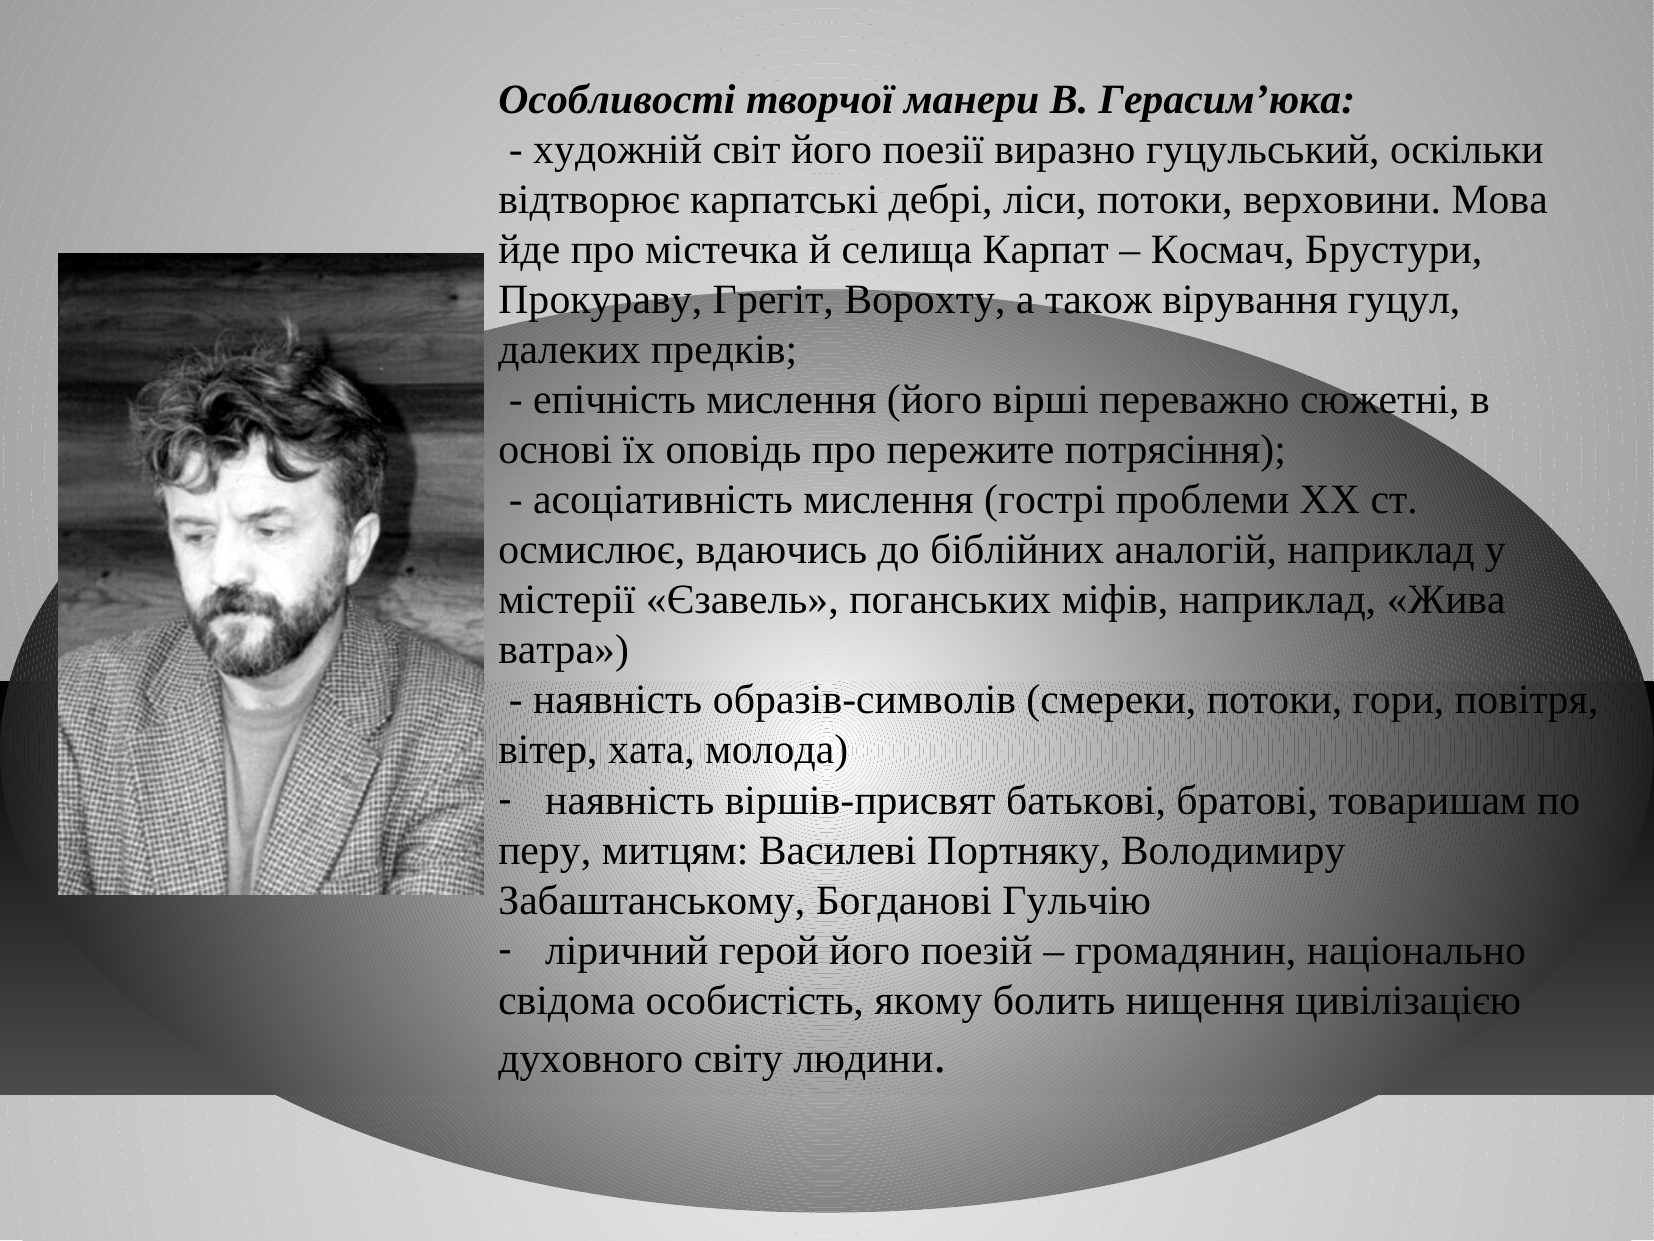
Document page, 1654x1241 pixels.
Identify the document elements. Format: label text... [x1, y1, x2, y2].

picture [58, 253, 483, 895]
text_box Особливості творчої манери В. Герасим’юка: - художній світ його поезії виразно гуцульський, оскільки відтворює карпатські дебрі, ліси, потоки, верховини. Мова йде про містечка й селища Карпат – Космач, Брустури, Прокураву, Грегіт, Ворохту, а також вірування гуцул, далеких предків; - епічність мислення (його вірші переважно сюжетні, в основі їх оповідь про пережите потрясіння); - асоціативність мислення (гострі проблеми ХХ ст. осмислює, вдаючись до біблійних аналогій, наприклад у містерії «Єзавель», поганських міфів, наприклад, «Жива ватра») - наявність образів-символів (смереки, потоки, гори, повітря, вітер, хата, молода) наявність віршів-присвят батькові, братові, товаришам по перу, митцям: Василеві Портняку, Володимиру Забаштанському, Богданові Гульчію ліричний герой його поезій – громадянин, національно свідома особистість, якому болить нищення цивілізацією духовного світу людини. [483, 64, 1628, 1100]
